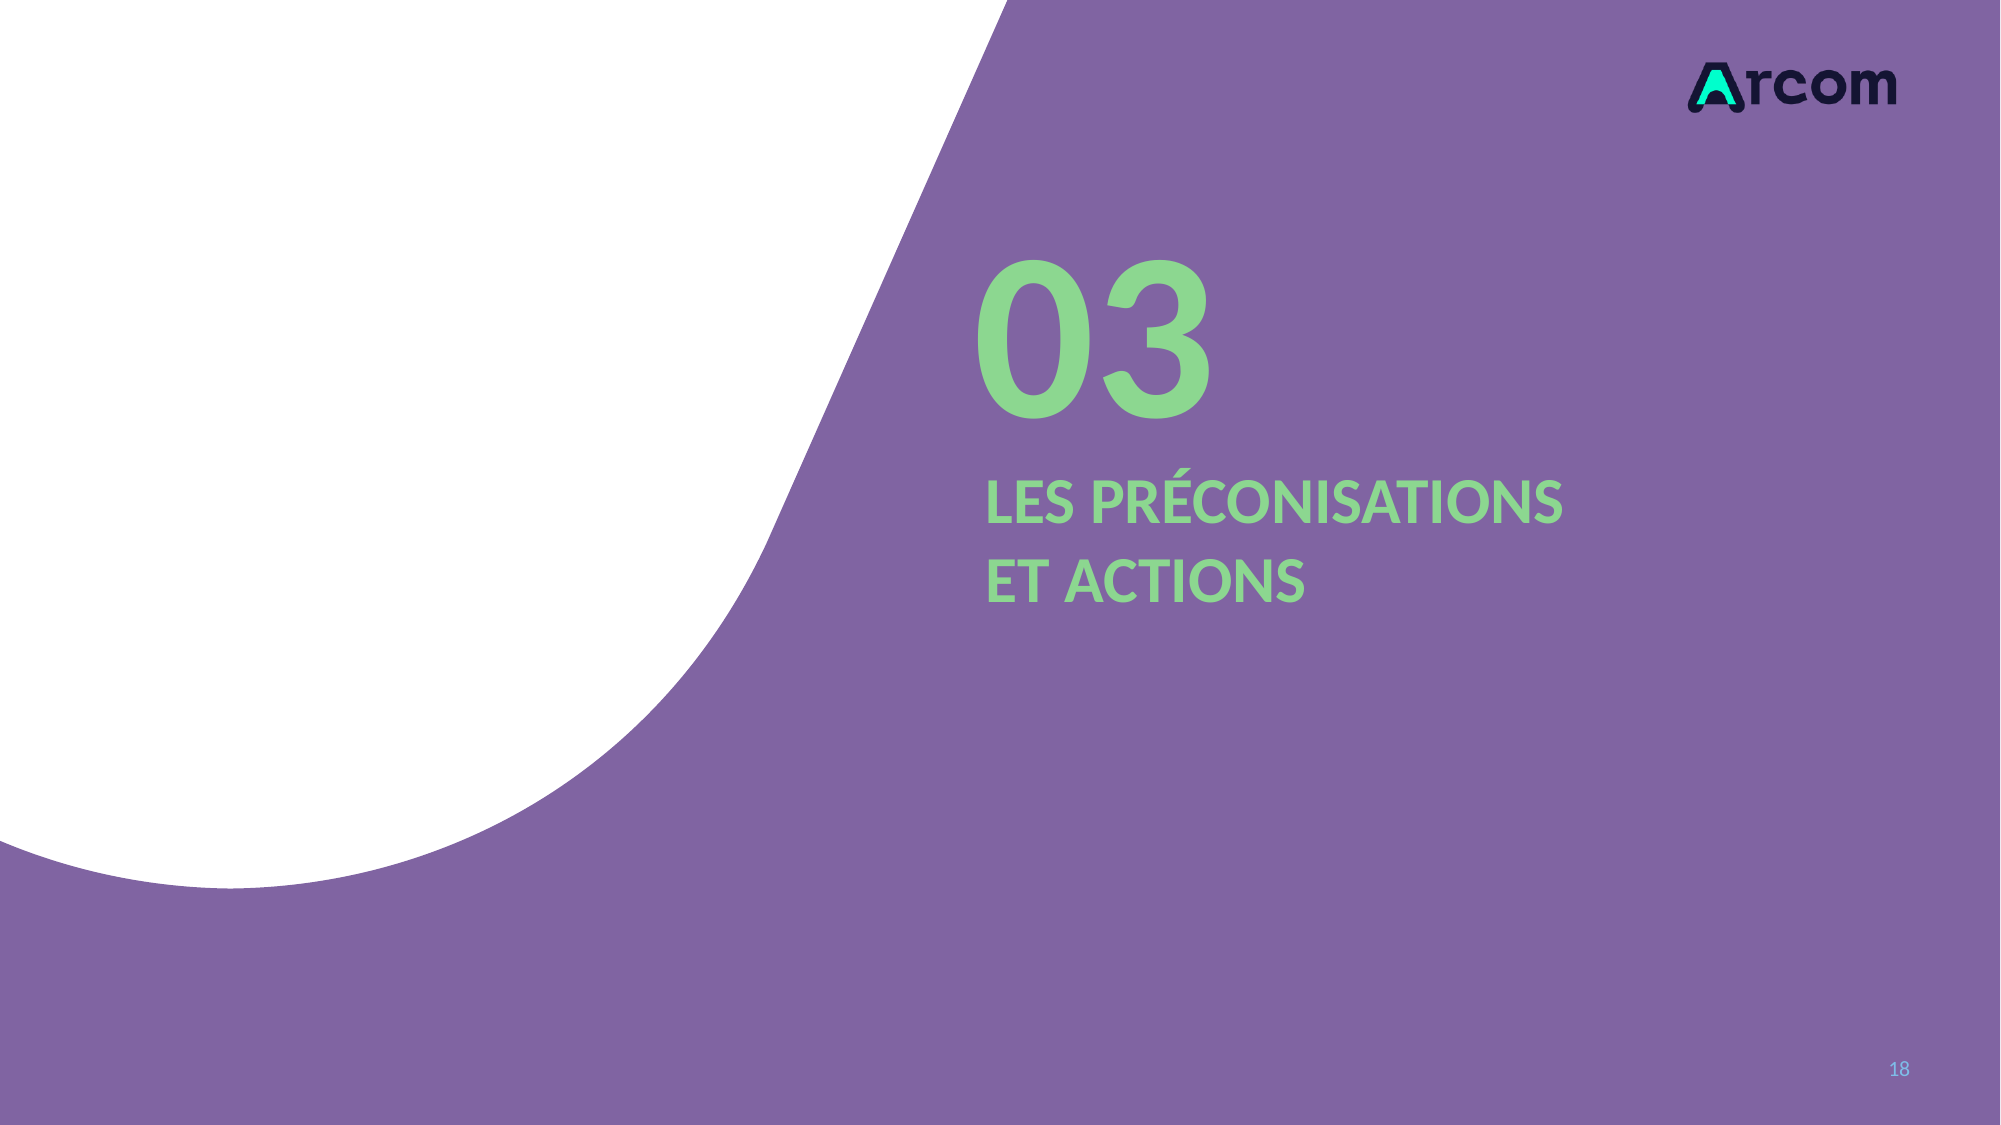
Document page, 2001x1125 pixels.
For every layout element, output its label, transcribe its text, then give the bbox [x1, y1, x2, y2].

slide_number <numéro> [1460, 1054, 1911, 1081]
list 03 [973, 177, 1291, 450]
picture [1686, 62, 1897, 113]
list LES Préconisations et actions [973, 450, 1911, 625]
